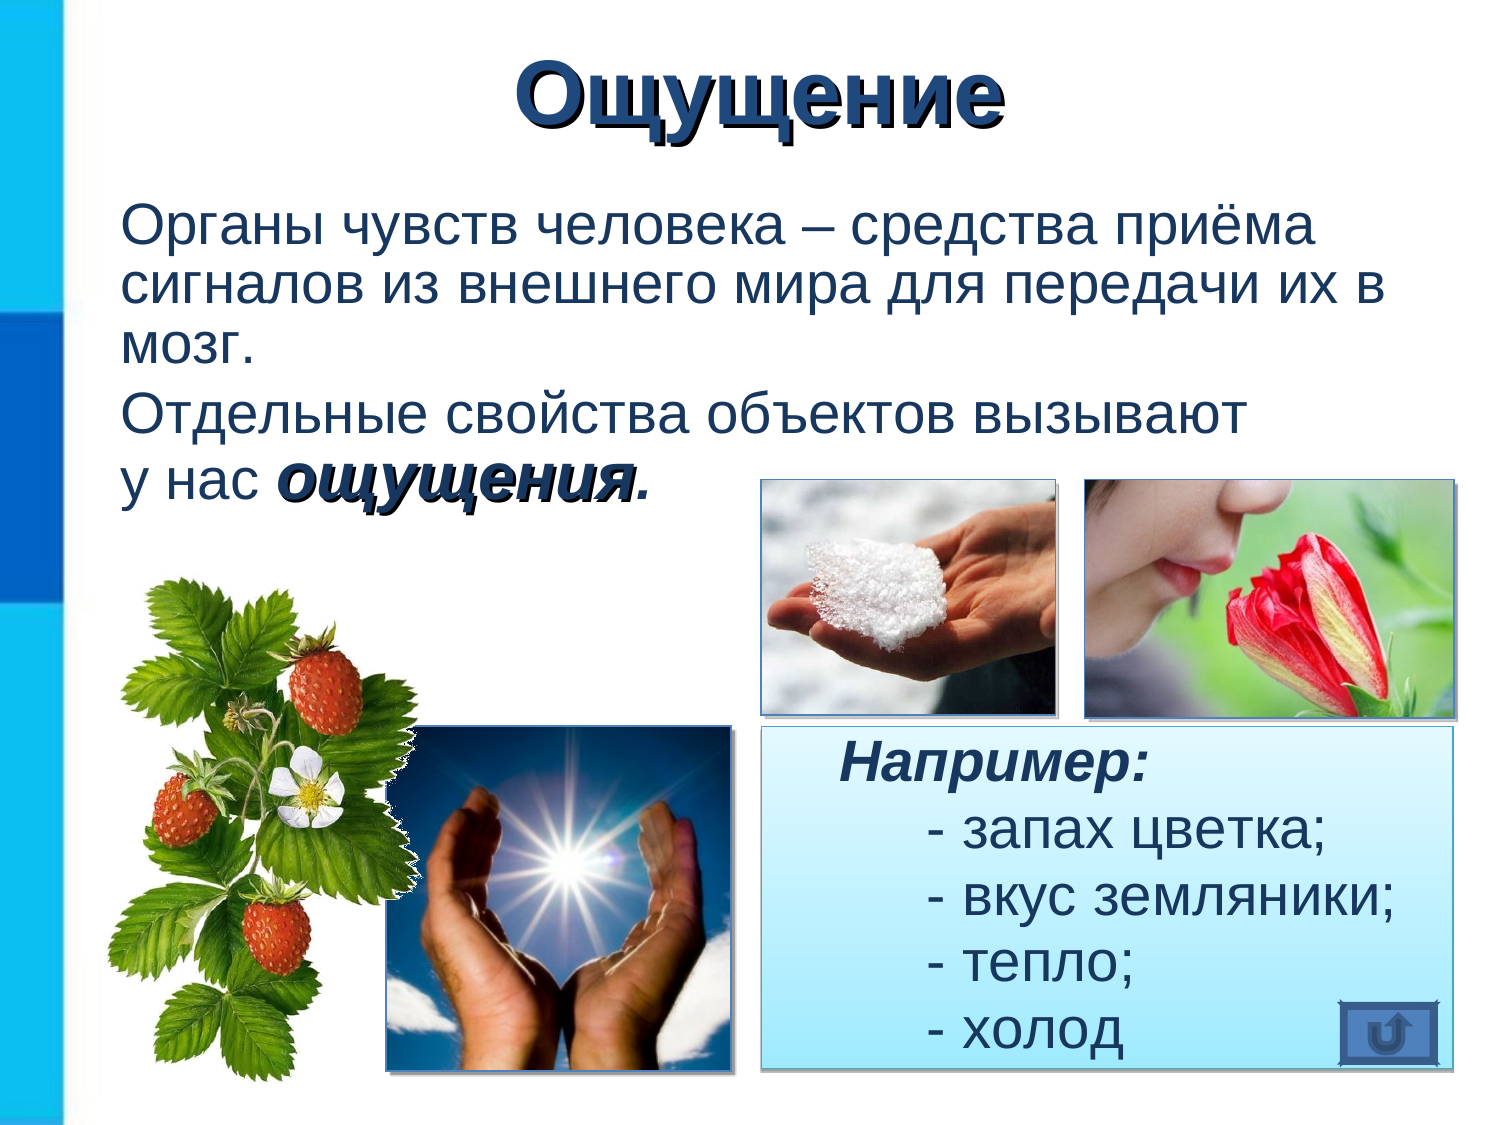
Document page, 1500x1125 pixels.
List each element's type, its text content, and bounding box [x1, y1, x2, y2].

picture [0, 0, 1500, 1125]
title Ощущение [93, 0, 1426, 182]
text_box Например: - запах цветка; - вкус земляники; - тепло; - холод [761, 726, 1454, 1069]
text_box [1343, 1003, 1436, 1063]
text_box Органы чувств человека – средства приёма сигналов из внешнего мира для передачи их в мозг. Отдельные свойства объектов вызывают у нас ощущения. [105, 188, 1454, 563]
